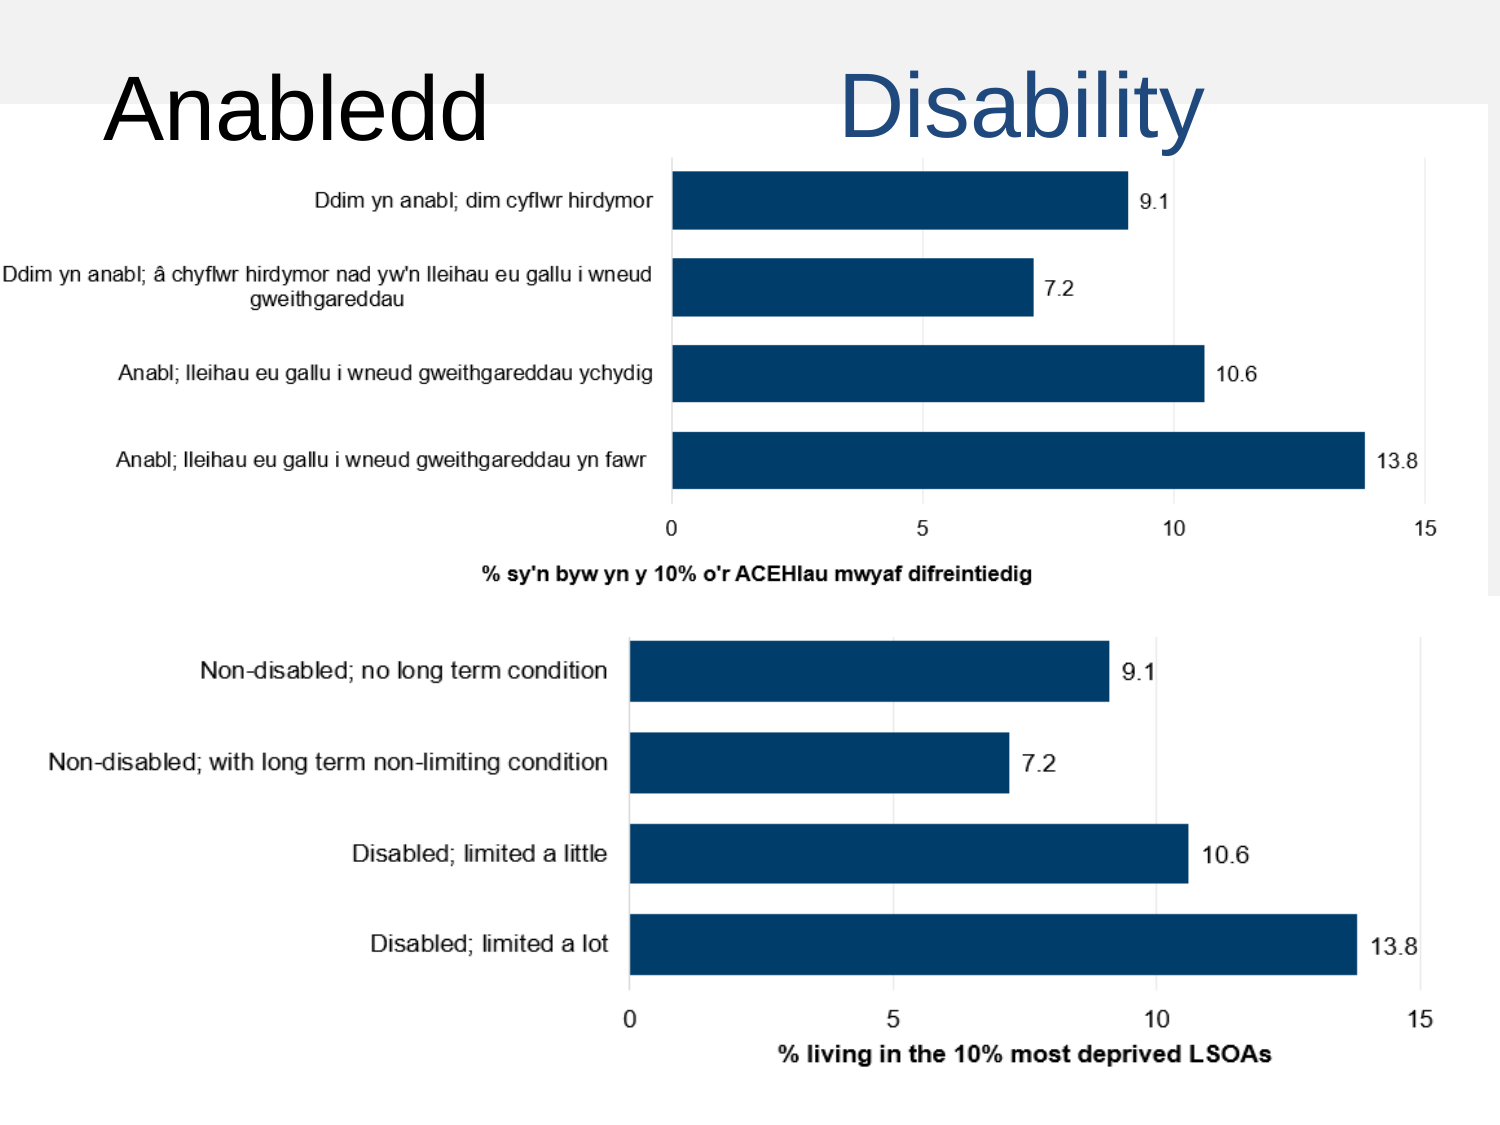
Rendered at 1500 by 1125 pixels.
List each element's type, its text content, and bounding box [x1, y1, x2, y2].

text_box Anabledd [88, 41, 799, 168]
picture [0, 104, 1500, 1125]
text_box Disability [823, 38, 1500, 165]
